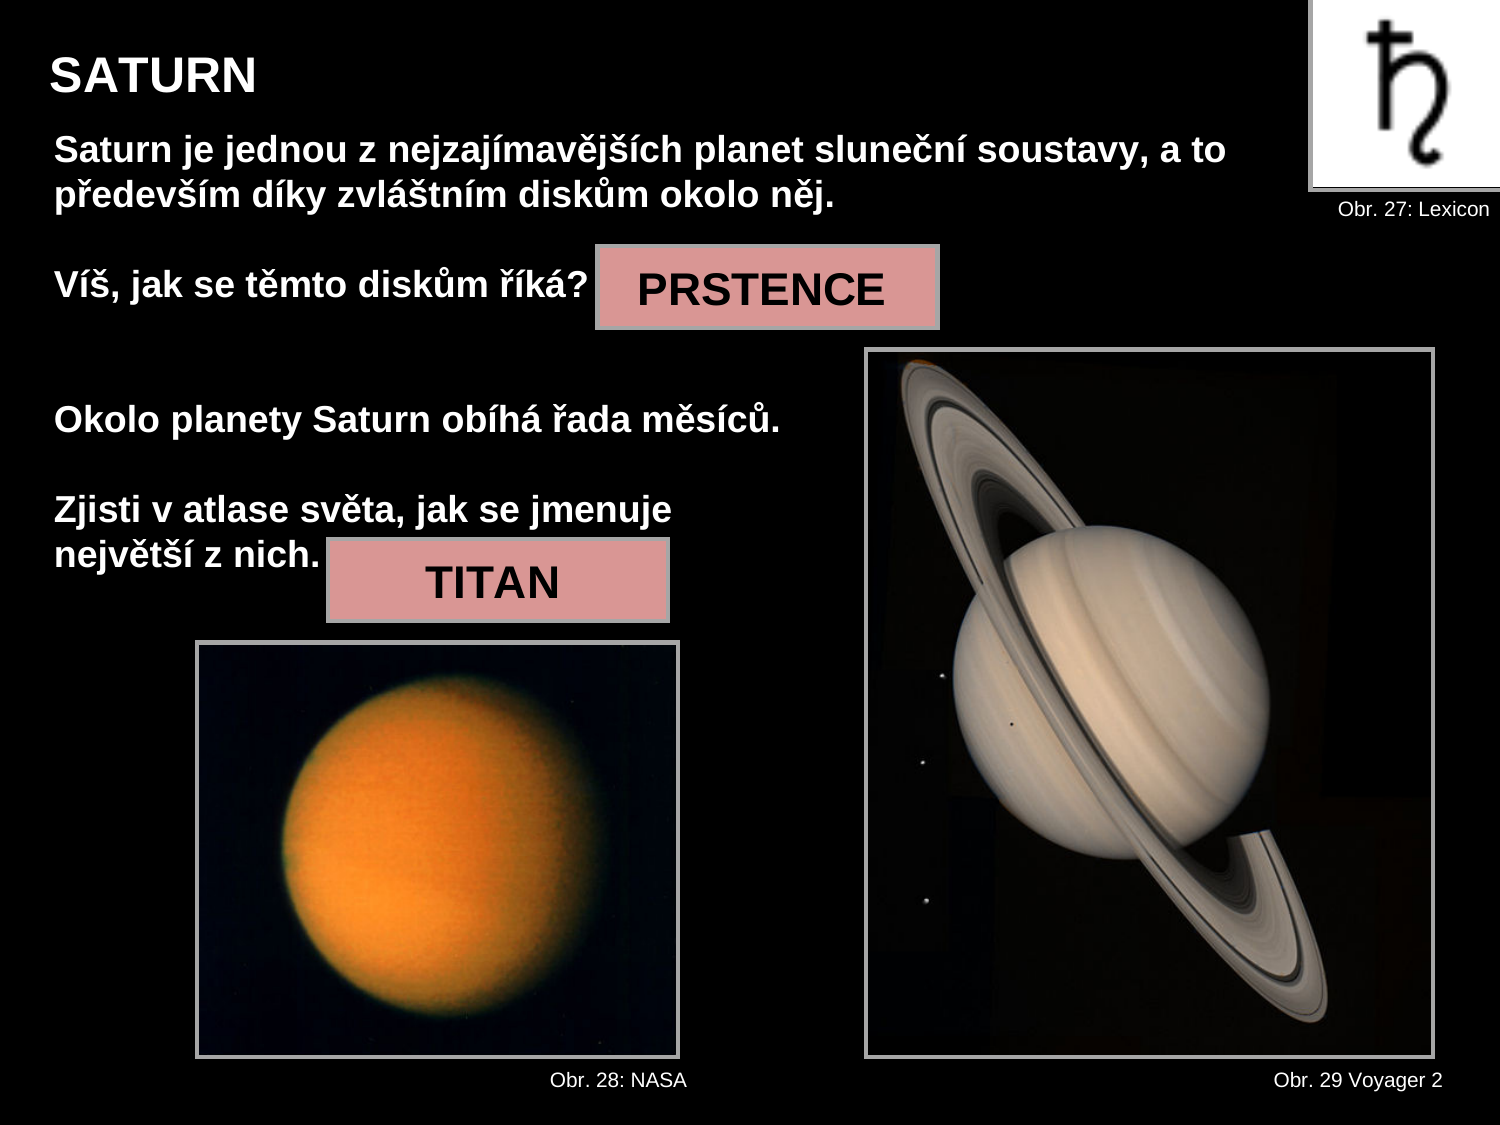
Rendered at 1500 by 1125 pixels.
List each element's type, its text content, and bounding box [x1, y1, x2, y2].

text_box Saturn je jednou z nejzajímavějších planet sluneční soustavy, a to především díky zvláštním diskům okolo něj. Víš, jak se těmto diskům říká? Okolo planety Saturn obíhá řada měsíců. Zjisti v atlase světa, jak se jmenuje největší z nich. [39, 117, 1243, 583]
picture [868, 351, 1431, 1055]
text_box Obr. 27: Lexicon [1323, 187, 1500, 228]
text_box Obr. 28: NASA [535, 1058, 702, 1100]
text_box TITAN [328, 538, 668, 622]
picture [1312, 0, 1500, 188]
text_box SATURN [35, 35, 273, 111]
text_box Obr. 29 Voyager 2 [1258, 1058, 1458, 1100]
text_box PRSTENCE [597, 246, 938, 329]
picture [199, 644, 676, 1055]
